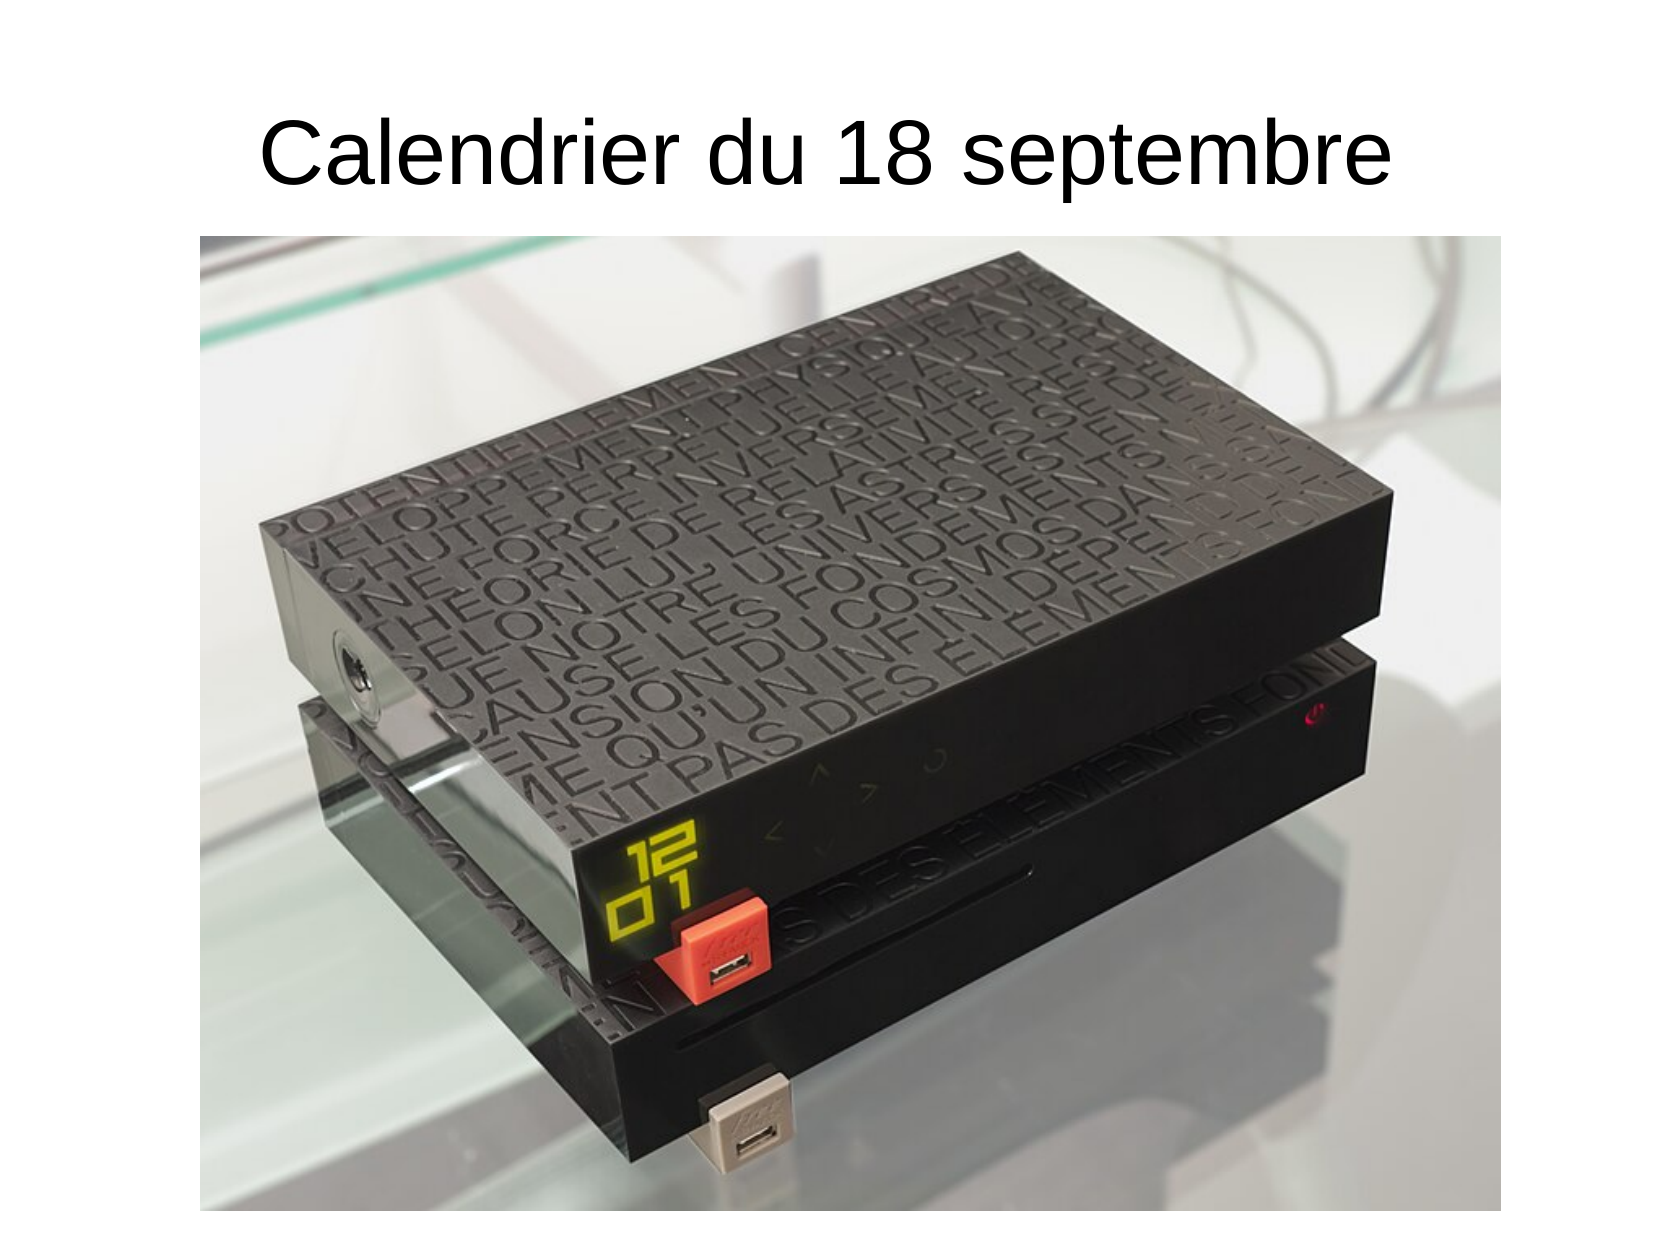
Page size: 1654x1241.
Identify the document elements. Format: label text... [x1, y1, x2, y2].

picture [200, 236, 1501, 1211]
title Calendrier du 18 septembre [82, 49, 1571, 257]
